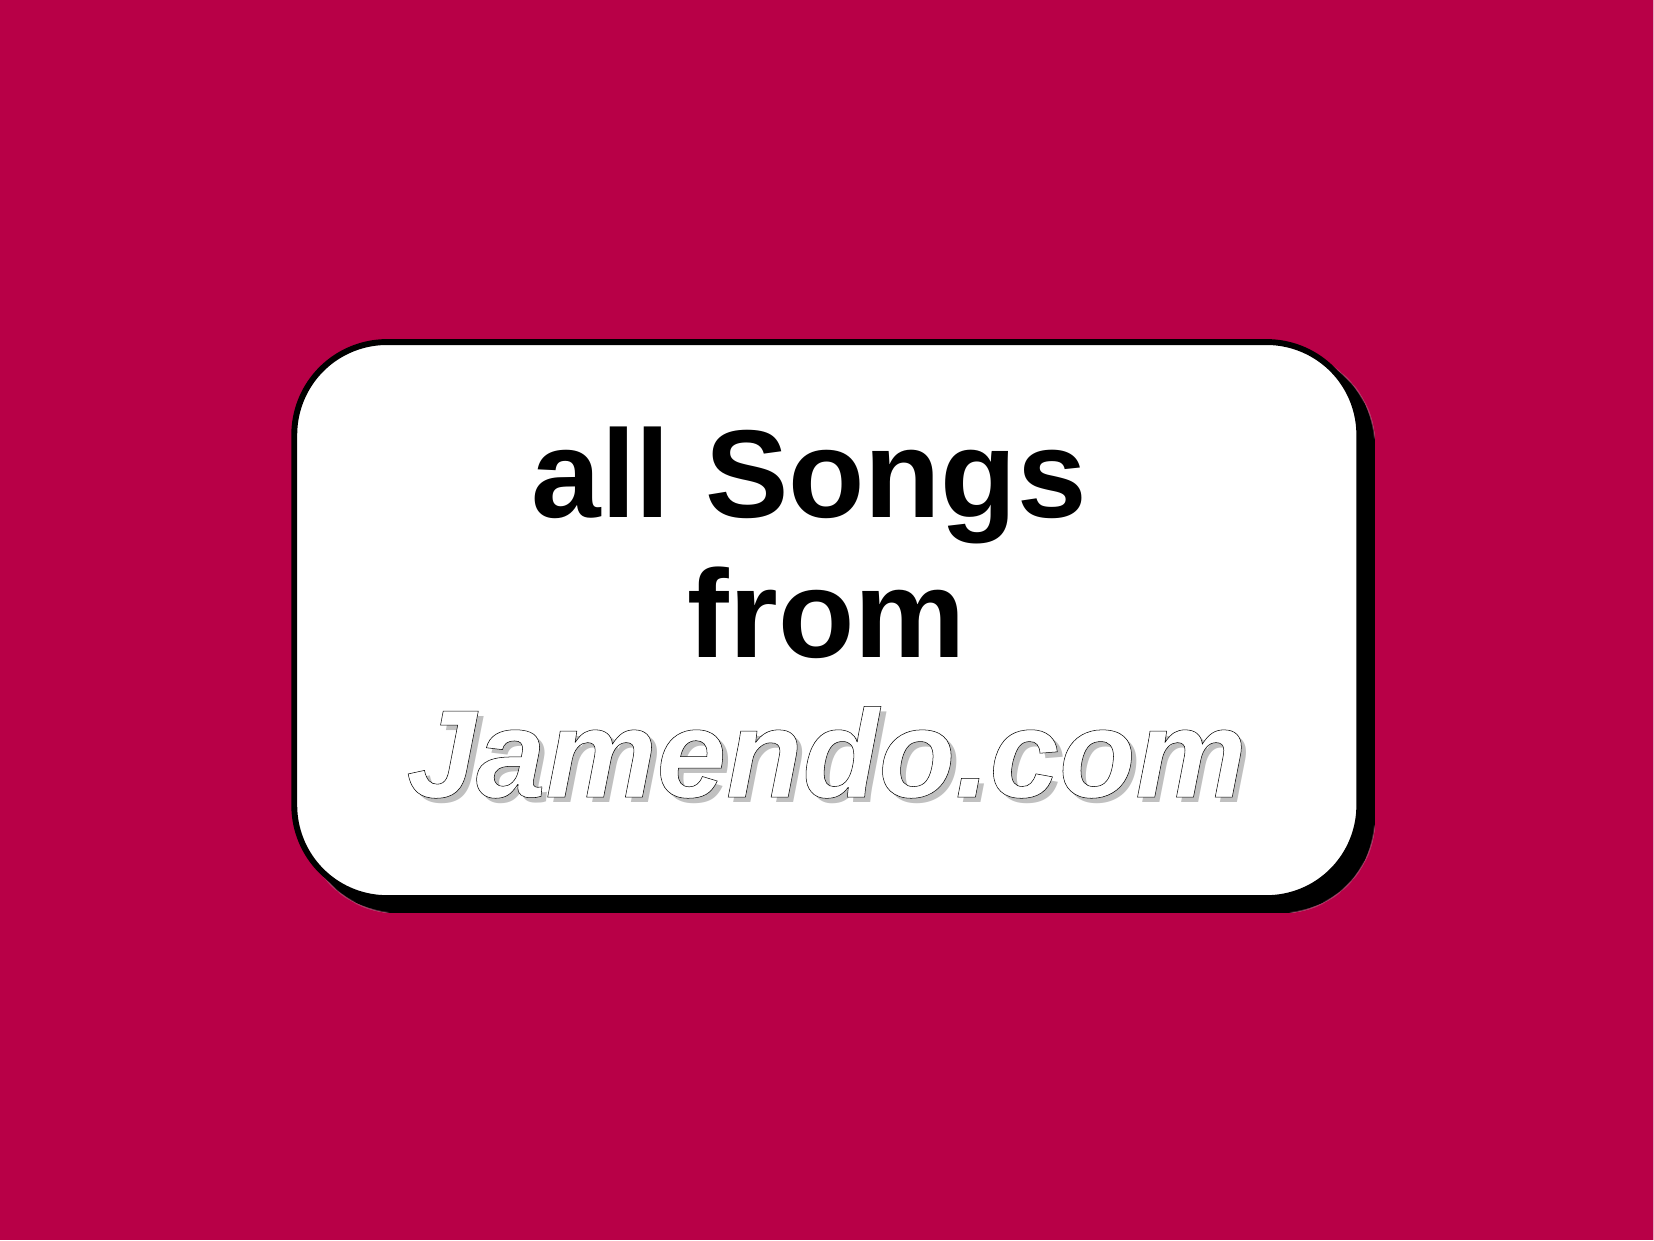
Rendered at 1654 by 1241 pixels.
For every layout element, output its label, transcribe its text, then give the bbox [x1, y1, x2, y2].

text_box [294, 342, 1360, 866]
text_box [318, 868, 1336, 899]
text_box all Songs from Jamendo.com [316, 396, 1337, 868]
